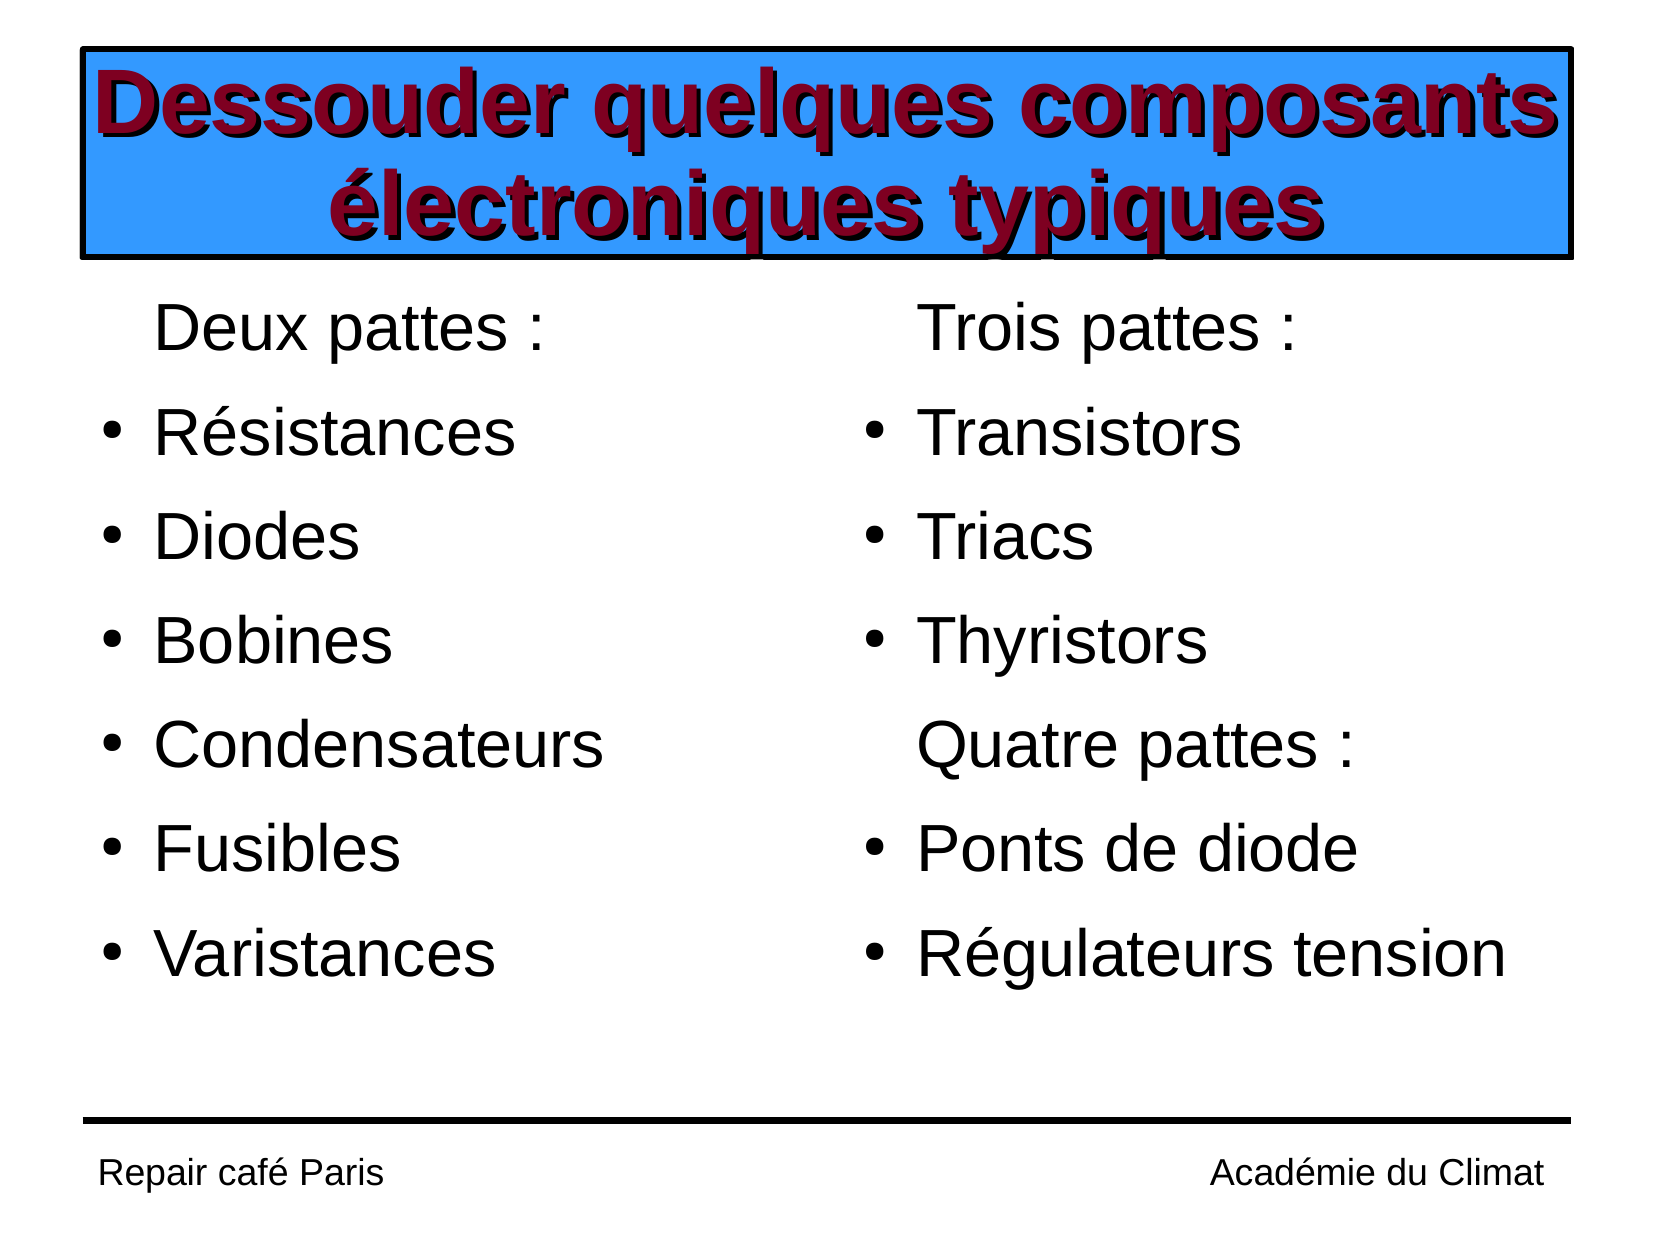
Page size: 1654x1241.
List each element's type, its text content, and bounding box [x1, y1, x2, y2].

list Trois pattes : Transistors Triacs Thyristors Quatre pattes : Ponts de diode Régulateurs tension [845, 290, 1572, 1010]
title Dessouder quelques composants électroniques typiques [82, 49, 1571, 257]
list Deux pattes : Résistances Diodes Bobines Condensateurs Fusibles Varistances [82, 290, 809, 1010]
text_box Repair café Paris Académie du Climat [82, 1144, 1571, 1201]
